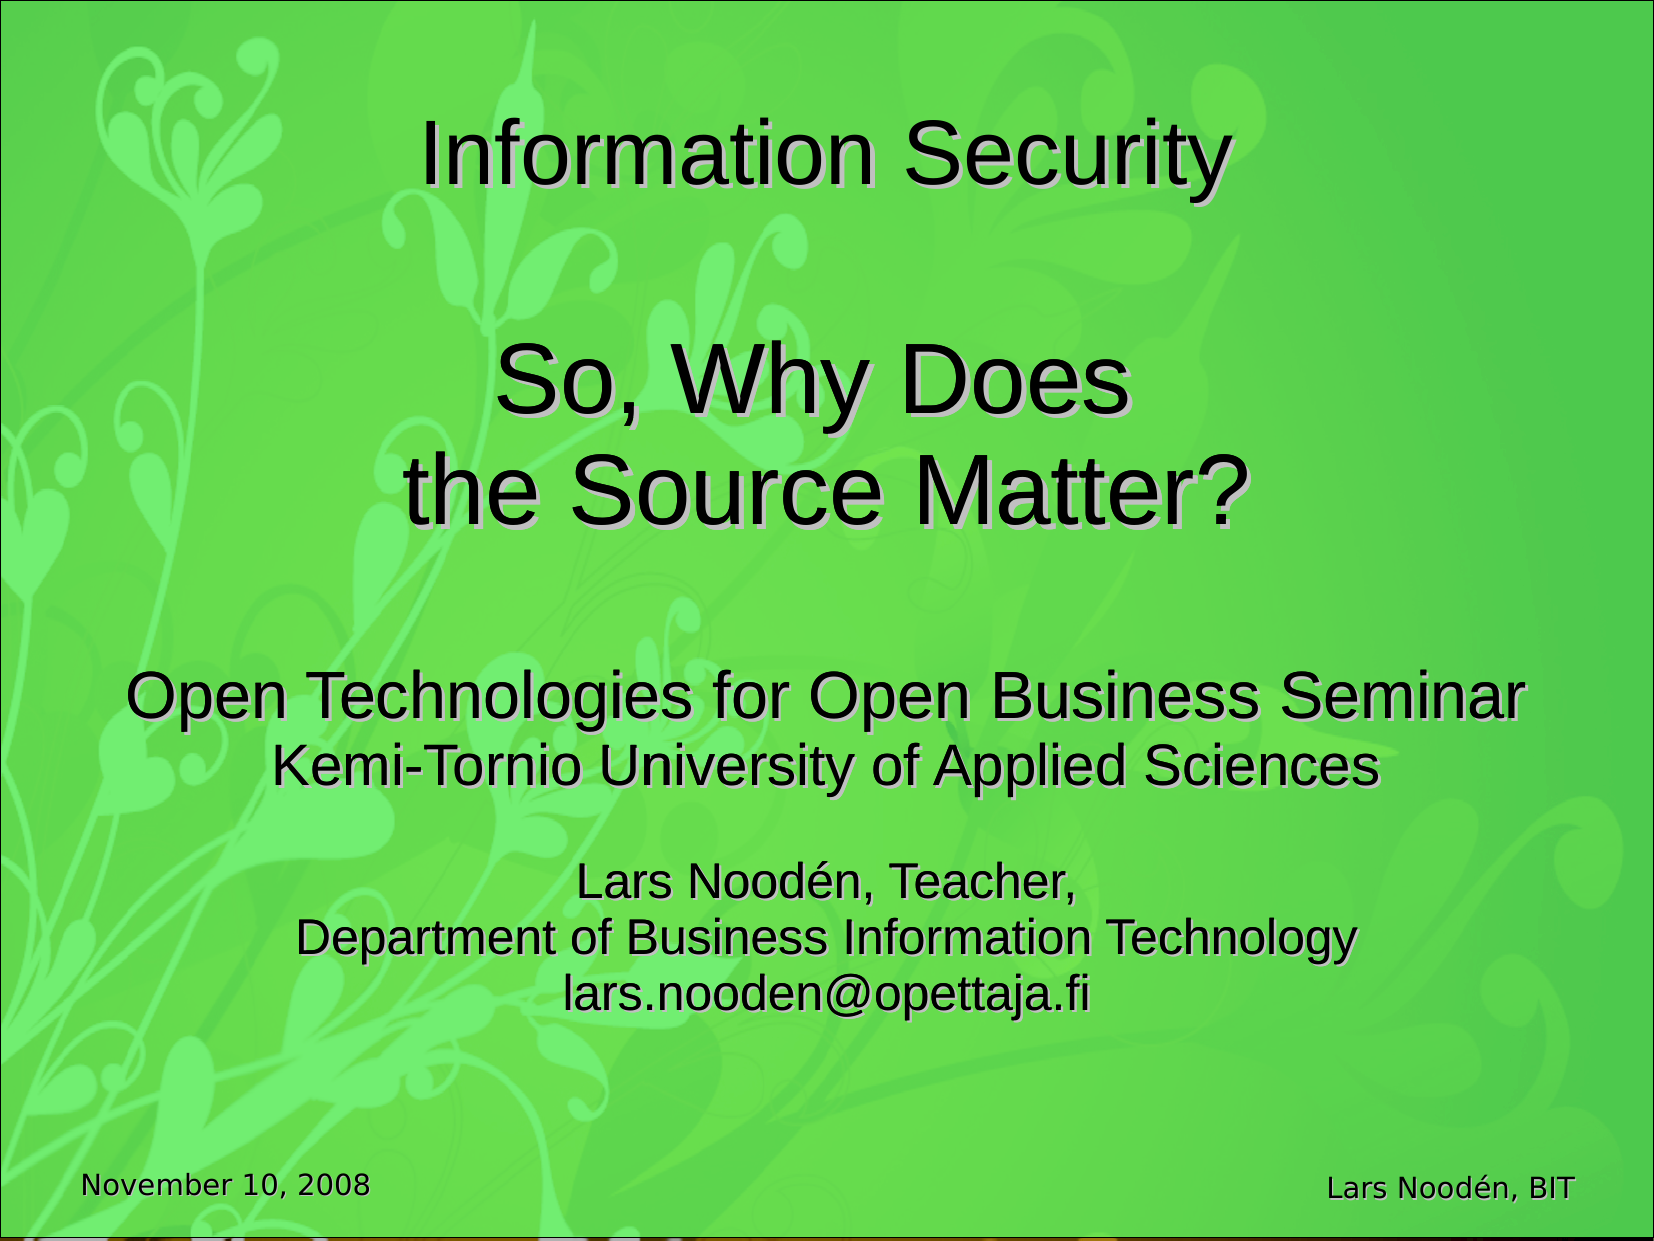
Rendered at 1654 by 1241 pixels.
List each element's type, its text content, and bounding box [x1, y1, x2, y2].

text_box So, Why Does the Source Matter? Open Technologies for Open Business Seminar Kemi-Tornio University of Applied Sciences Lars Noodén, Teacher, Department of Business Information Technology lars.nooden@opettaja.fi [82, 290, 1571, 1109]
title Information Security [82, 49, 1571, 257]
